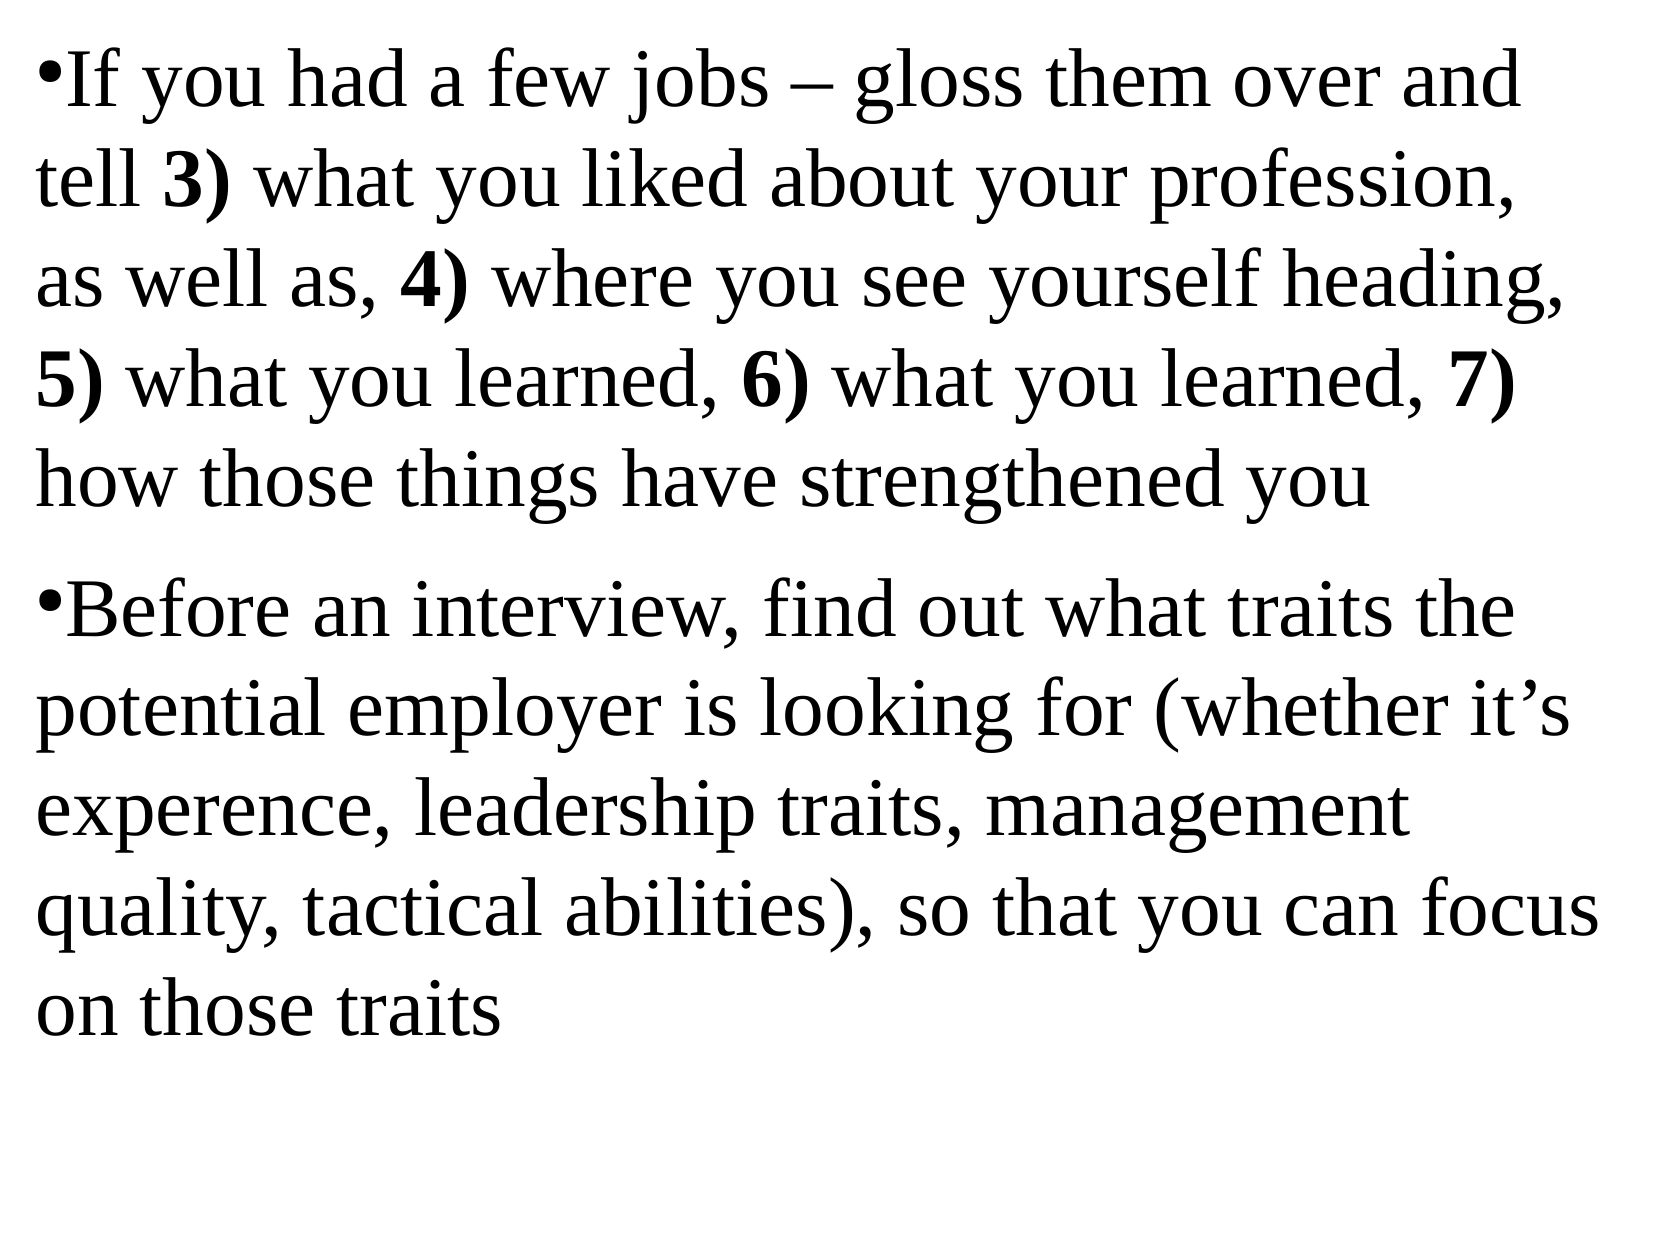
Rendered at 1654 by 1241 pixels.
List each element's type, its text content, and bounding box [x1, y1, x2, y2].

list If you had a few jobs – gloss them over and tell 3) what you liked about your profession, as well as, 4) where you see yourself heading, 5) what you learned, 6) what you learned, 7) how those things have strengthened you Before an interview, find out what traits the potential employer is looking for (whether it’s experence, leadership traits, management quality, tactical abilities), so that you can focus on those traits [35, 23, 1607, 1205]
